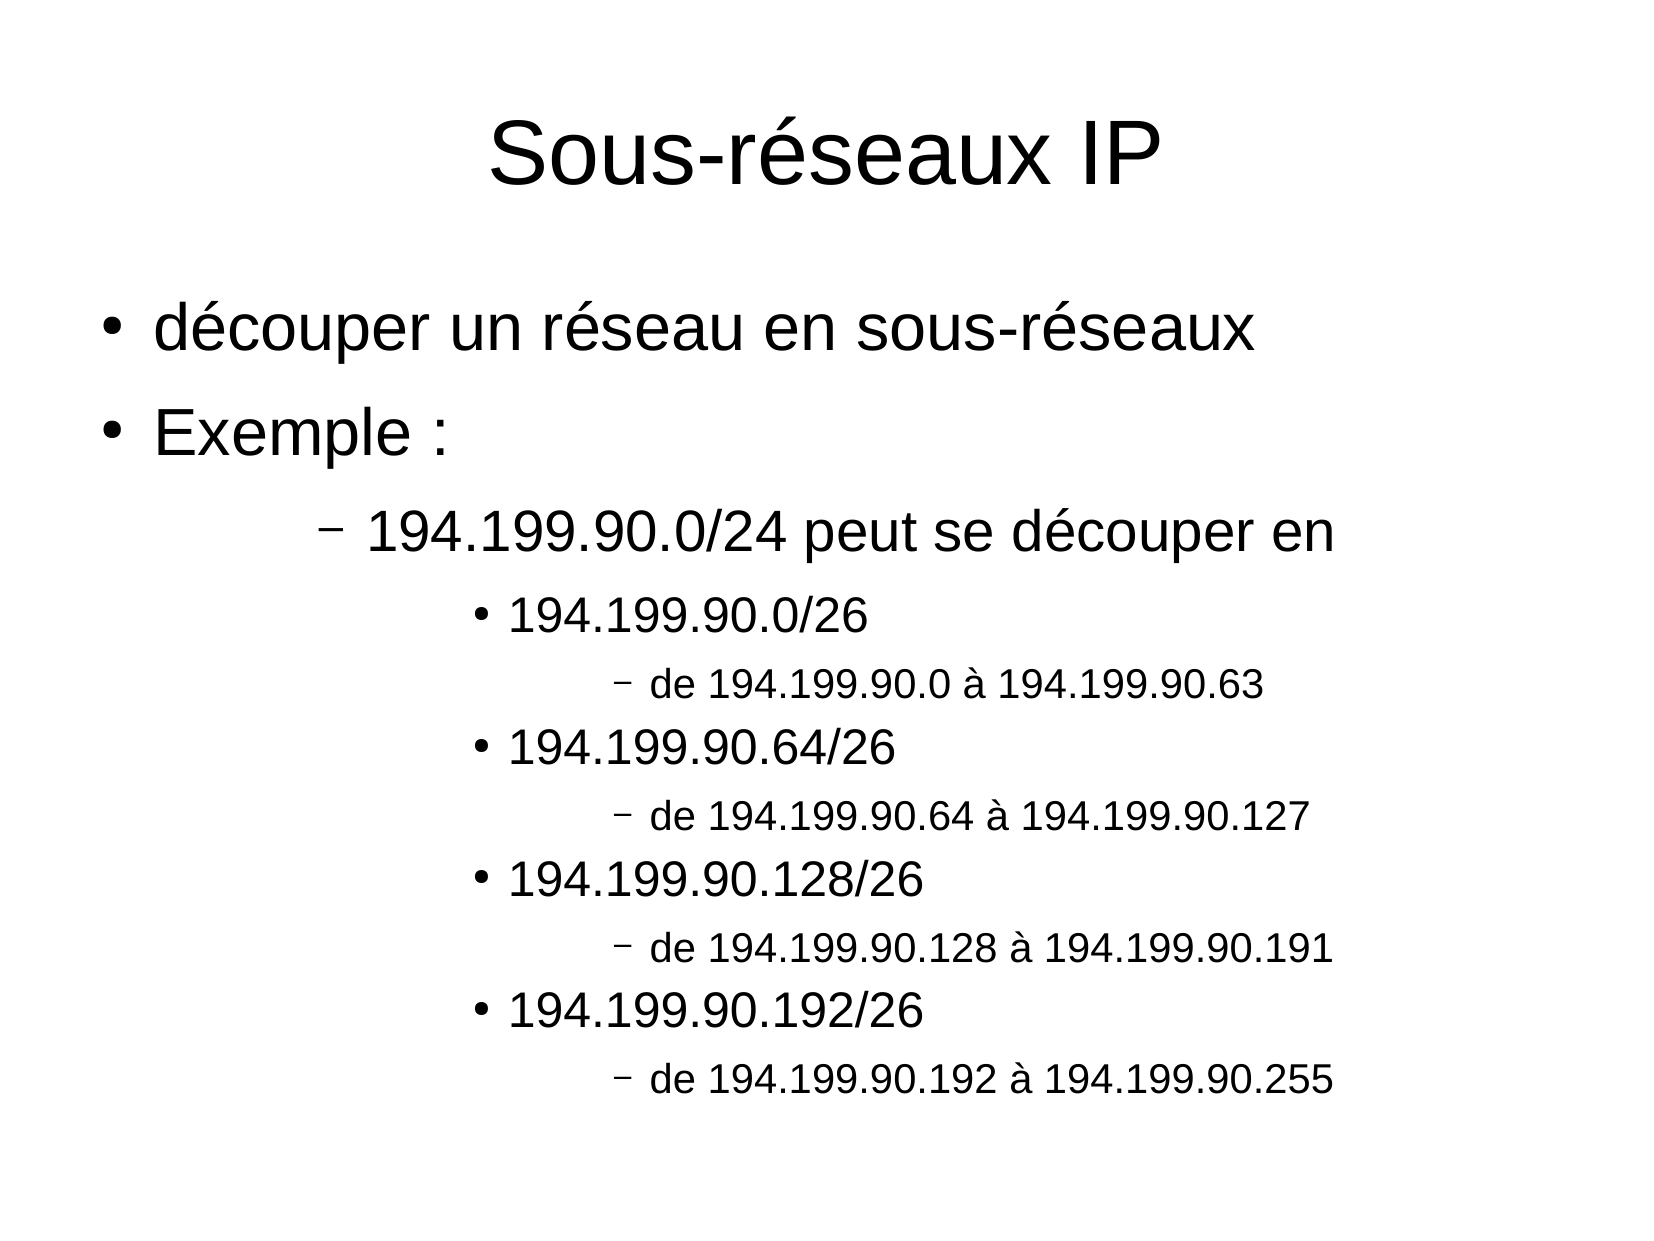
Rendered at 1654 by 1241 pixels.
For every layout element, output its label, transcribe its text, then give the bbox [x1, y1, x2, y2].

list découper un réseau en sous-réseaux Exemple : 194.199.90.0/24 peut se découper en 194.199.90.0/26 de 194.199.90.0 à 194.199.90.63 194.199.90.64/26 de 194.199.90.64 à 194.199.90.127 194.199.90.128/26 de 194.199.90.128 à 194.199.90.191 194.199.90.192/26 de 194.199.90.192 à 194.199.90.255 [82, 290, 1571, 1108]
title Sous-réseaux IP [82, 49, 1571, 257]
